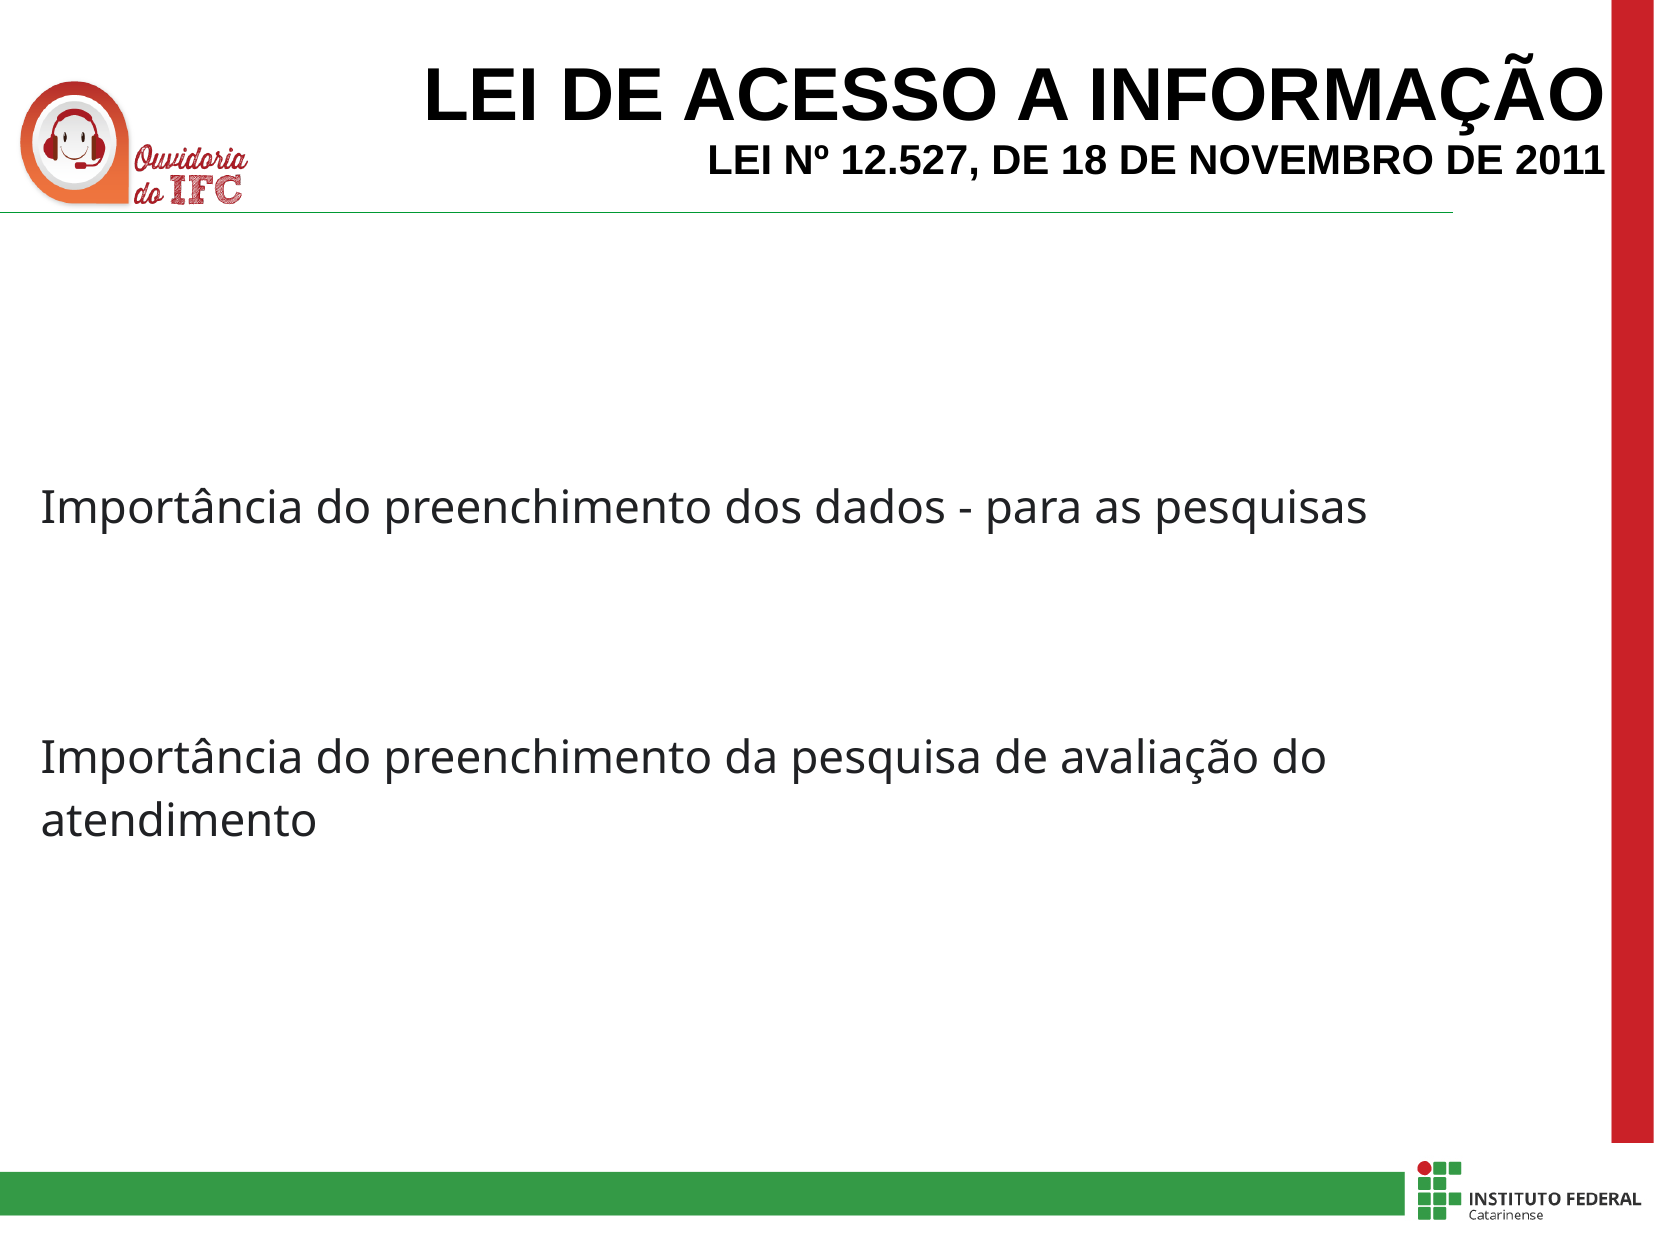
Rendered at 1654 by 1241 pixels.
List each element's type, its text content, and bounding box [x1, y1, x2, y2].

text_box Importância do preenchimento dos dados - para as pesquisas Importância do preenchimento da pesquisa de avaliação do atendimento [25, 302, 1516, 1241]
subtitle [25, 248, 1585, 1241]
title LEI DE ACESSO A INFORMAÇÃO LEI Nº 12.527, DE 18 DE NOVEMBRO DE 2011 [35, 35, 1607, 201]
picture [0, 0, 1654, 1241]
